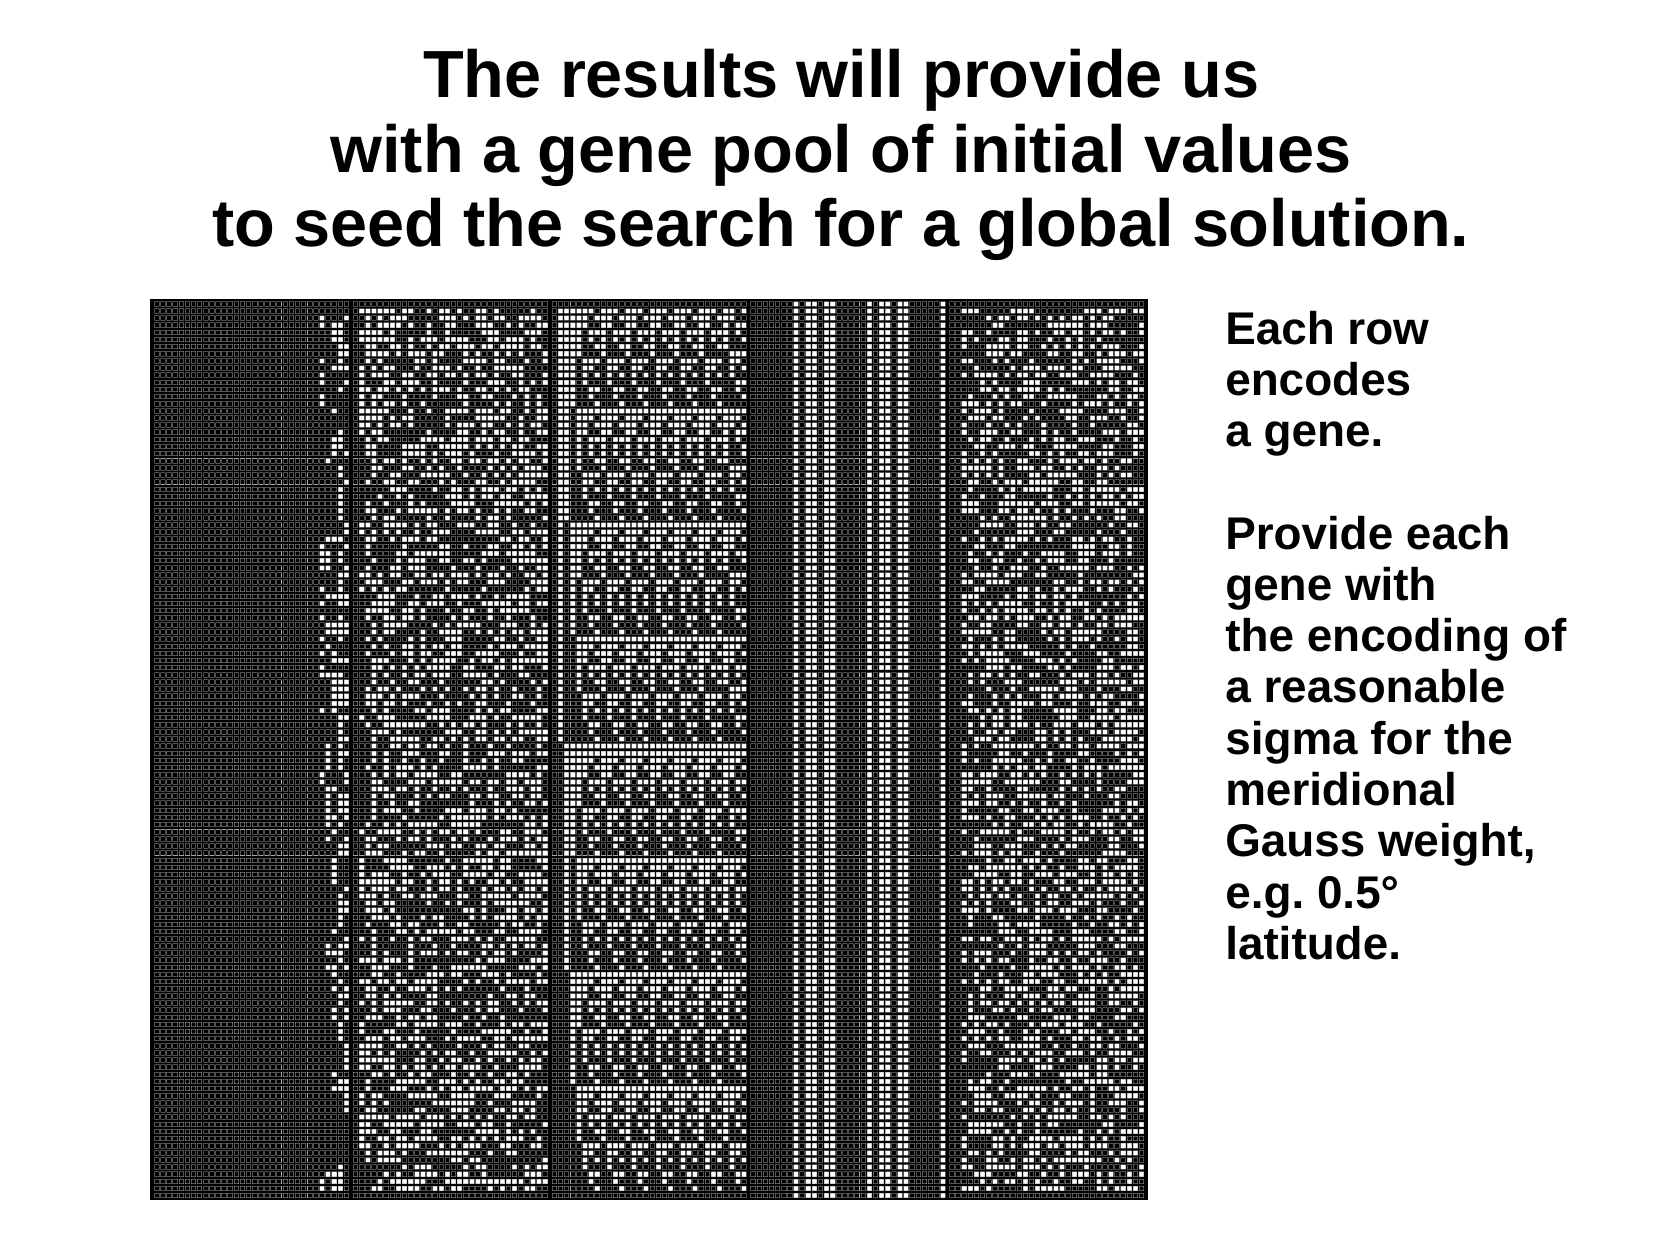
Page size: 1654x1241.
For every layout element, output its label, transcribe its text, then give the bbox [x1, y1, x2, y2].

text_box The results will provide us with a gene pool of initial values to seed the search for a global solution. [59, 29, 1625, 269]
picture [150, 299, 1148, 1201]
text_box Each row encodes a gene. Provide each gene with the encoding of a reasonable sigma for the meridional Gauss weight, e.g. 0.5° latitude. [1210, 295, 1595, 990]
